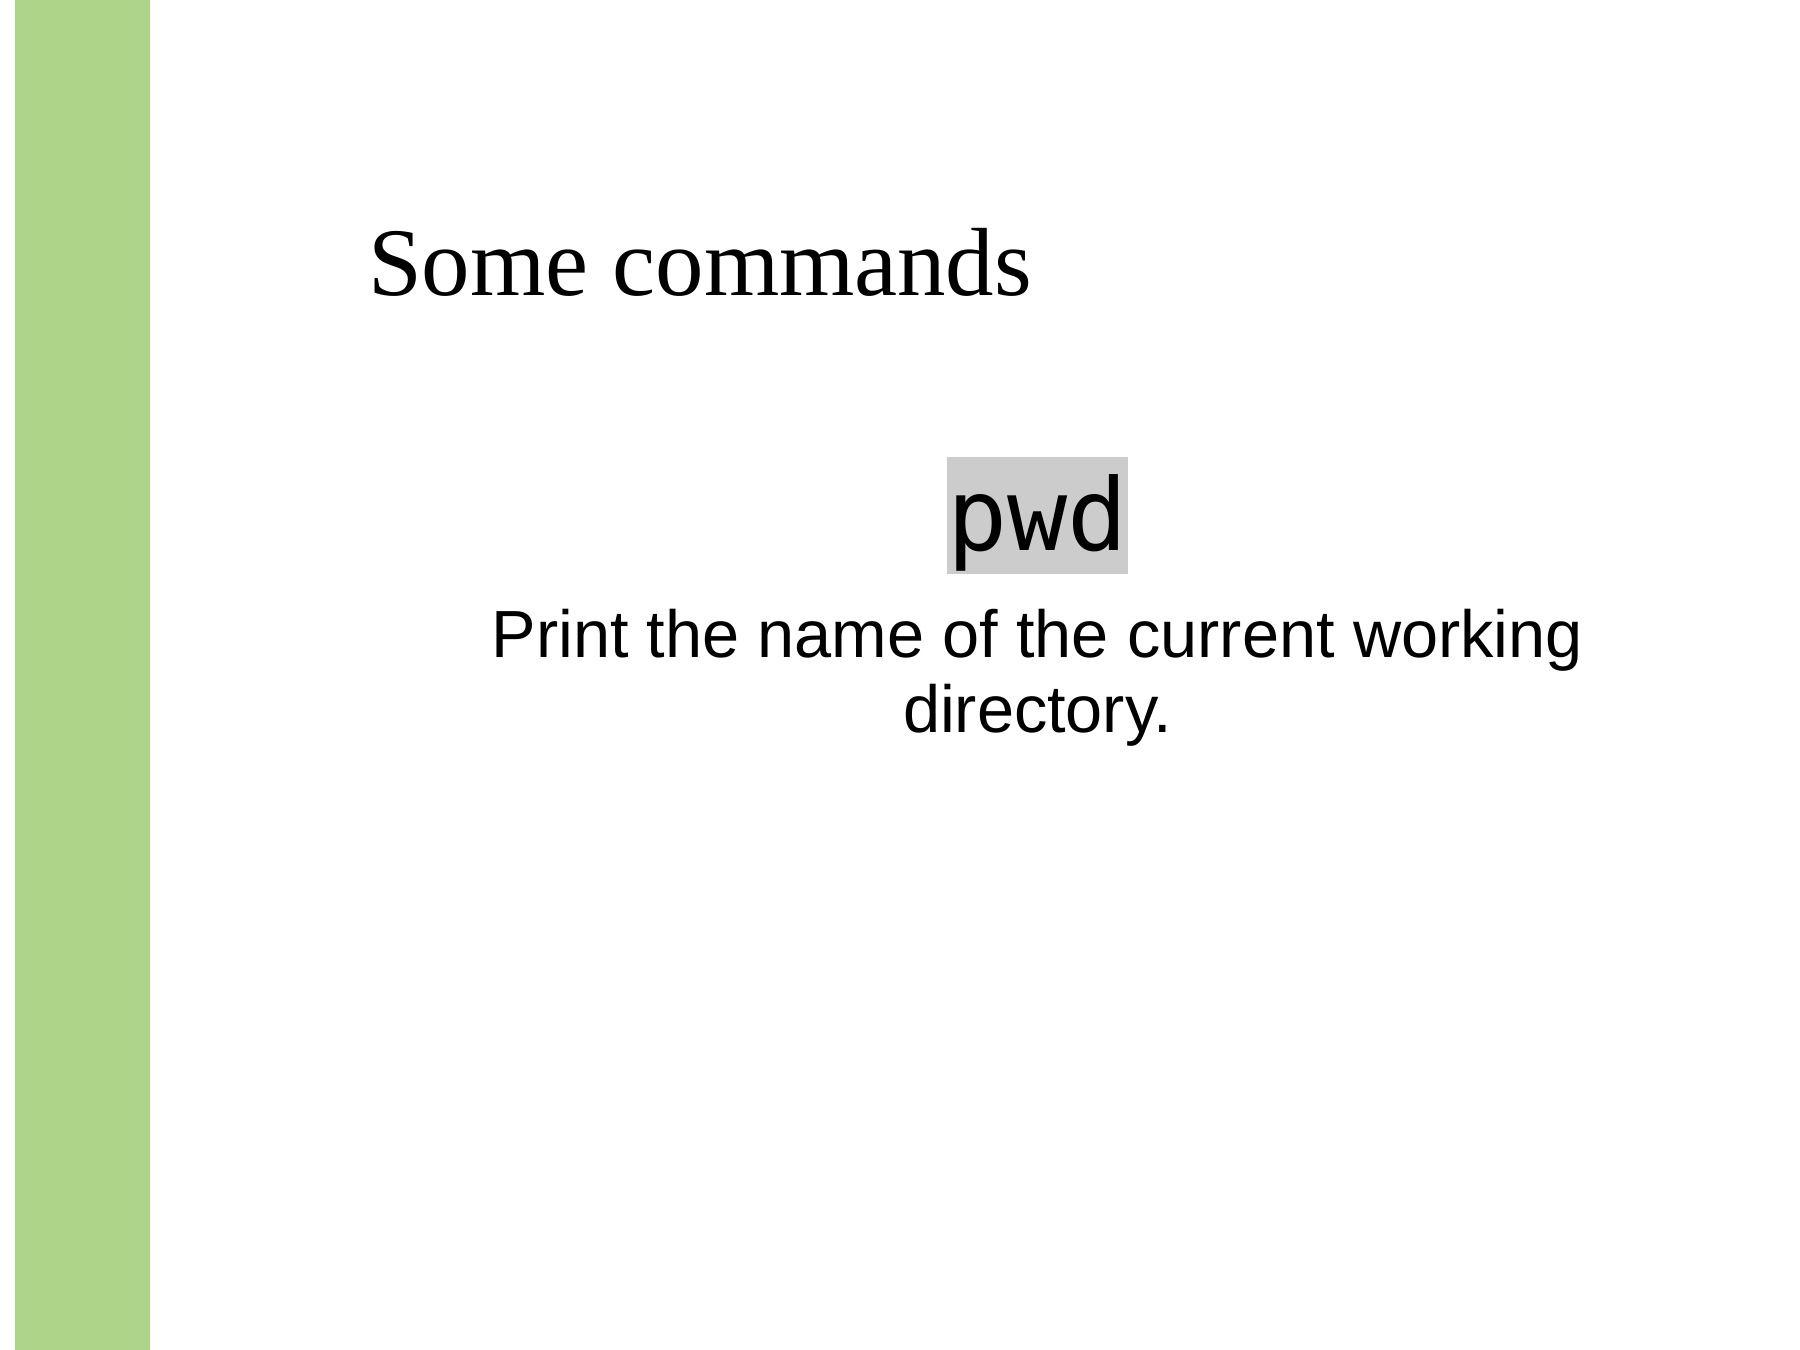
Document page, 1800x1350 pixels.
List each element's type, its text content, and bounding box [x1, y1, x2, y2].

subtitle Some commands [368, 101, 1531, 424]
text_box pwd Print the name of the current working directory. [360, 449, 1681, 952]
